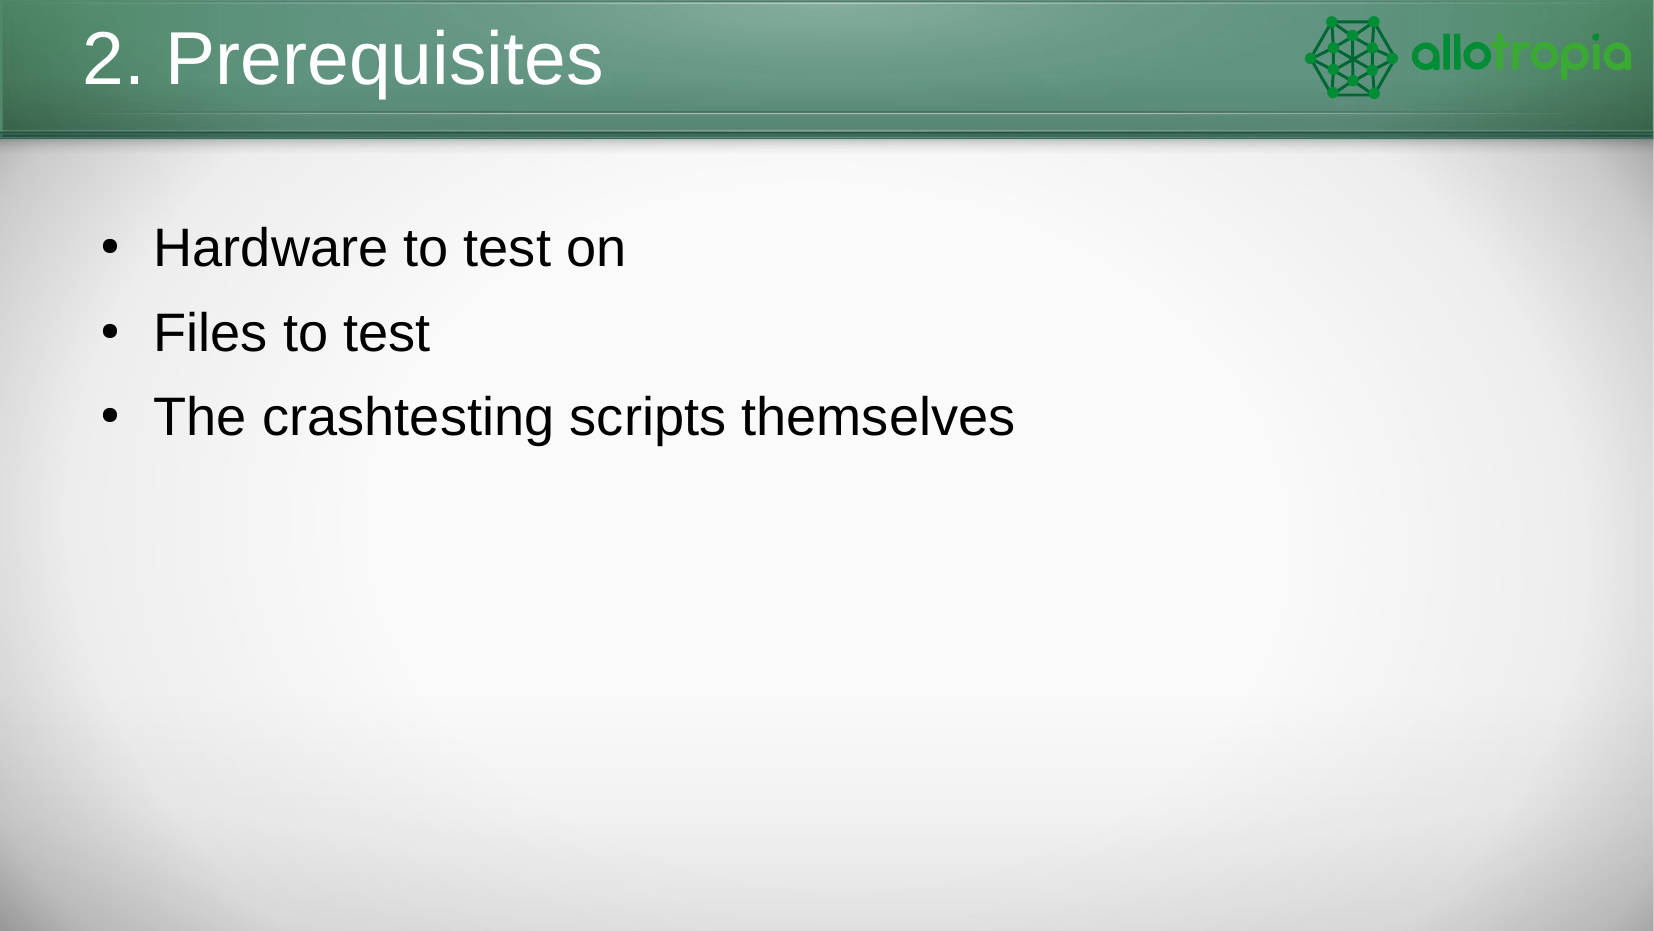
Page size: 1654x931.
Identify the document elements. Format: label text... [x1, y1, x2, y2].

list Hardware to test on Files to test The crashtesting scripts themselves [82, 217, 1313, 758]
title 2. Prerequisites [82, 0, 1235, 133]
picture [0, 0, 1654, 931]
